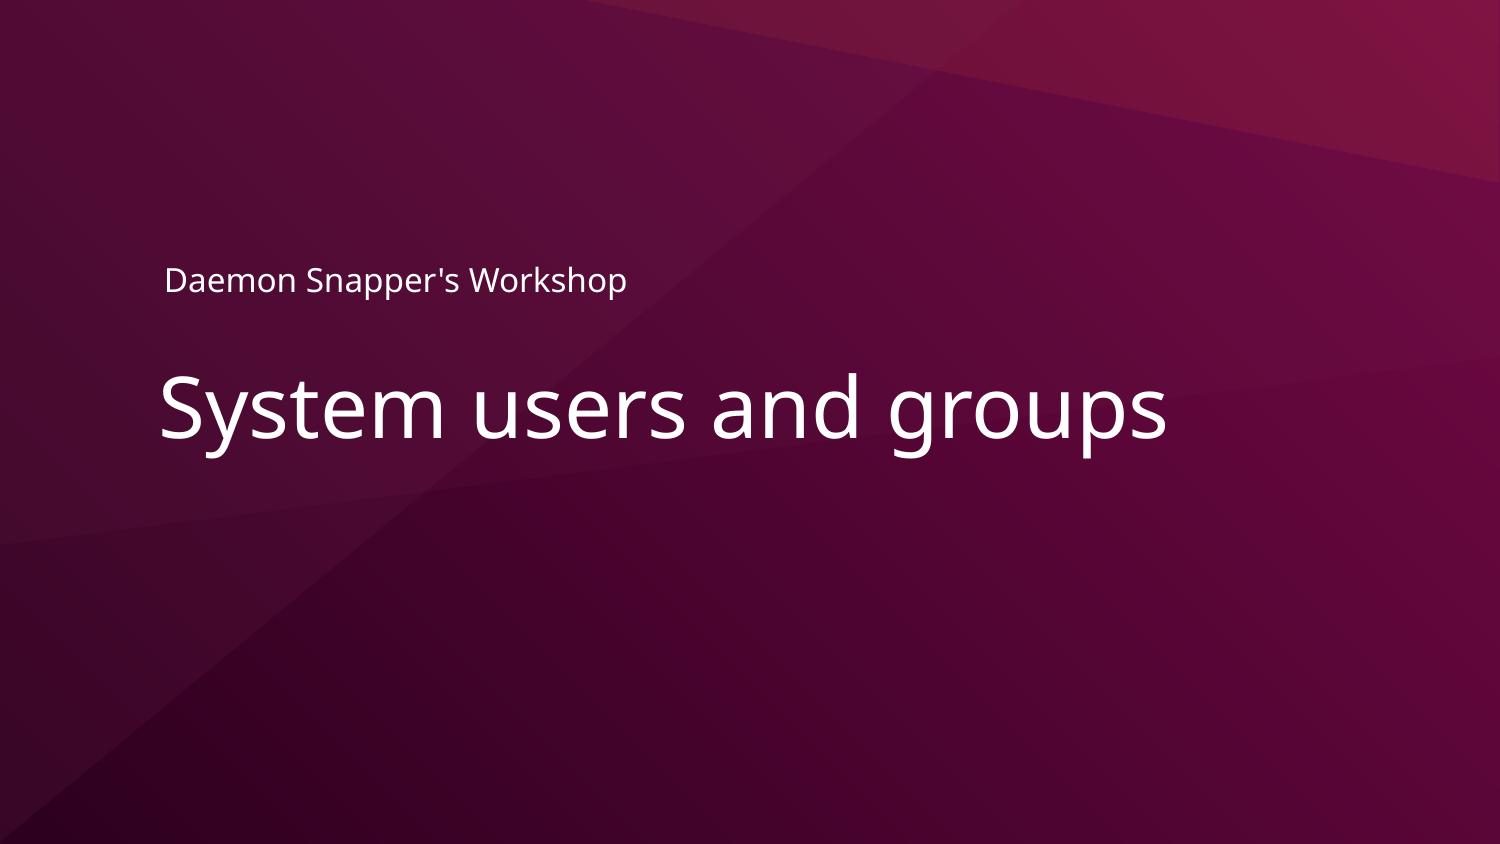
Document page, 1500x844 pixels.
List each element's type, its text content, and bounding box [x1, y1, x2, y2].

title System users and groups [158, 352, 1378, 607]
subtitle Daemon Snapper's Workshop [163, 259, 940, 324]
